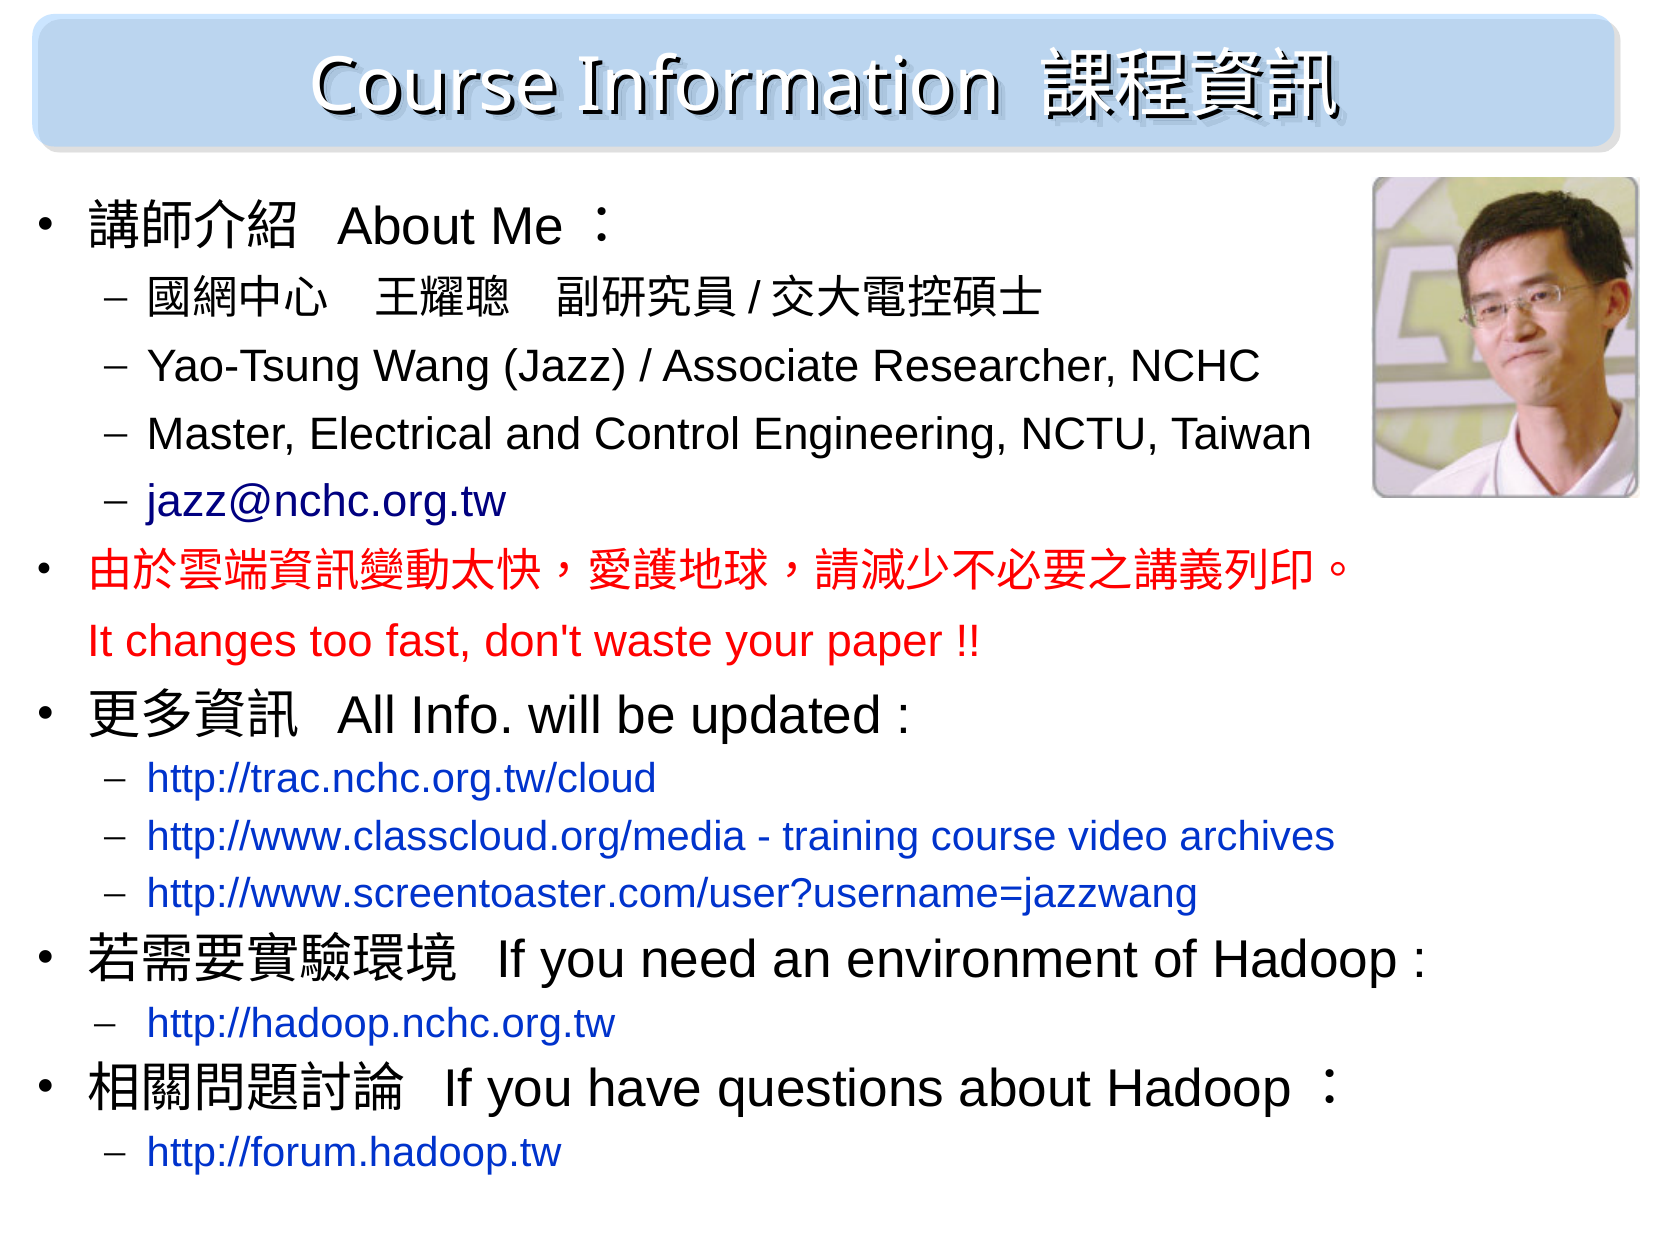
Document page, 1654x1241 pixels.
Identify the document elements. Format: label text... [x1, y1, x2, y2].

picture [1371, 177, 1640, 498]
list 講師介紹 About Me： 國網中心 王耀聰 副研究員/交大電控碩士 Yao-Tsung Wang (Jazz) / Associate Researcher, NCHC Master, Electrical and Control Engineering, NCTU, Taiwan jazz@nchc.org.tw 由於雲端資訊變動太快，愛護地球，請減少不必要之講義列印。 It changes too fast, don't waste your paper !! 更多資訊 All Info. will be updated : http://trac.nchc.org.tw/cloud http://www.classcloud.org/media - training course video archives http://www.screentoaster.com/user?username=jazzwang 若需要實驗環境 If you need an environment of Hadoop : http://hadoop.nchc.org.tw 相關問題討論 If you have questions about Hadoop： http://forum.hadoop.tw [36, 187, 1606, 1184]
text_box Course Information 課程資訊 [32, 13, 1615, 147]
